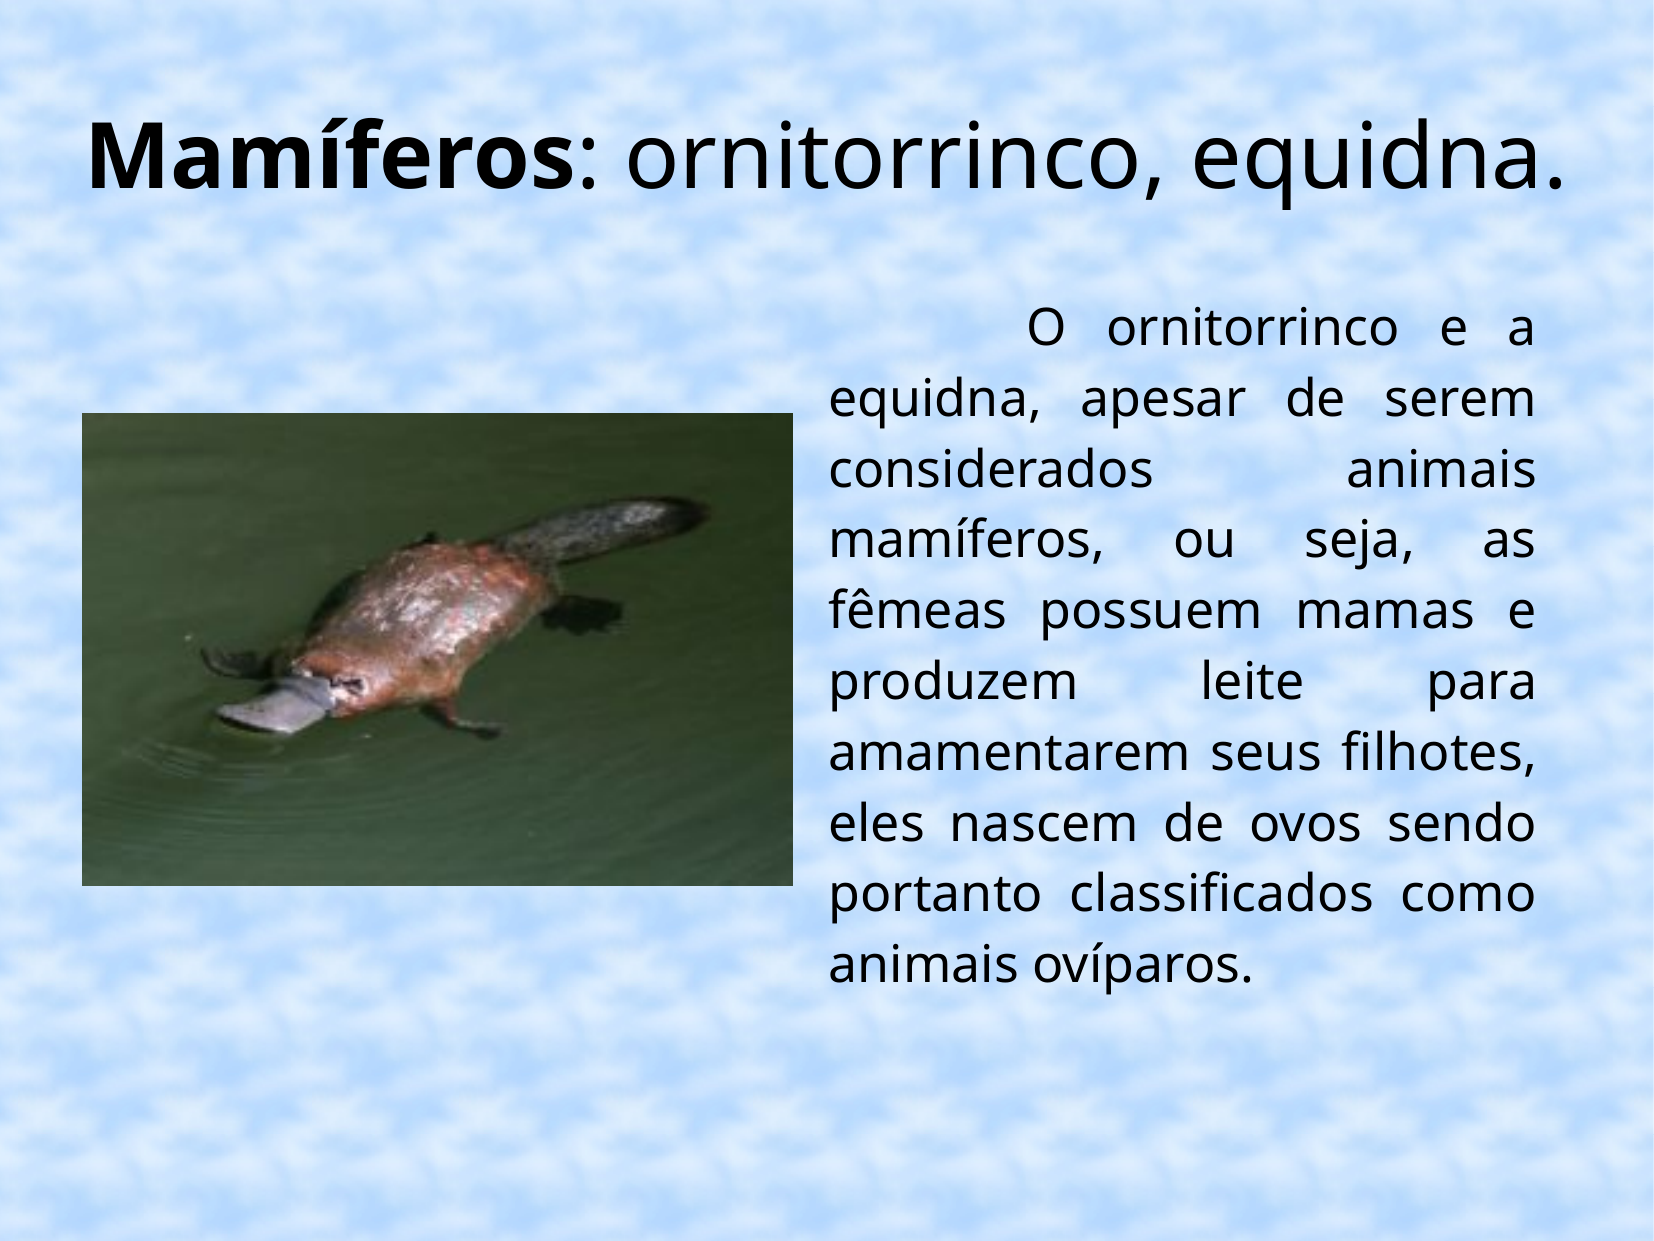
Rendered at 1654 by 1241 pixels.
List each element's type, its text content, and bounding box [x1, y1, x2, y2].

title Mamíferos: ornitorrinco, equidna. [82, 49, 1571, 257]
picture [0, 0, 1654, 1241]
list O ornitorrinco e a equidna, apesar de serem considerados animais mamíferos, ou seja, as fêmeas possuem mamas e produzem leite para amamentarem seus filhotes, eles nascem de ovos sendo portanto classificados como animais ovíparos. [828, 290, 1539, 1010]
